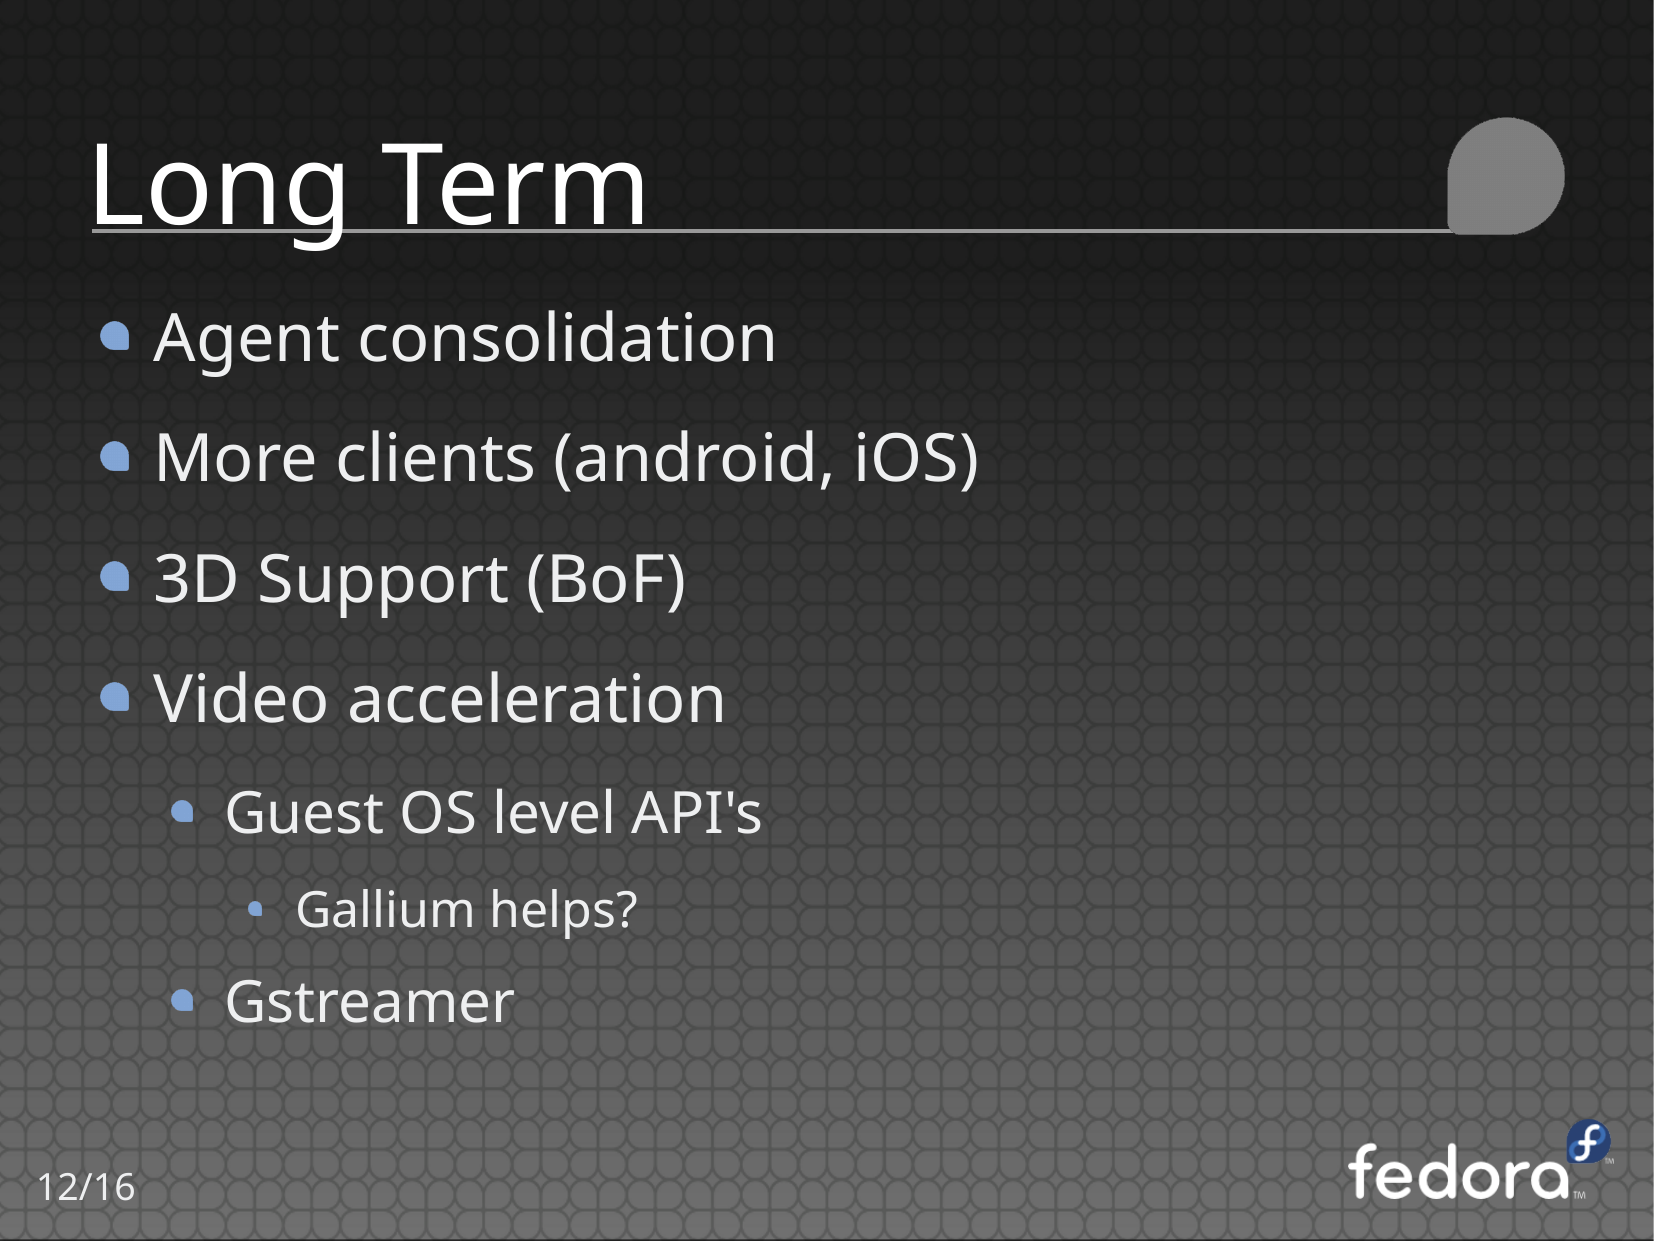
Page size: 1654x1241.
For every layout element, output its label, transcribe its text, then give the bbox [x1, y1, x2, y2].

list Agent consolidation More clients (android, iOS) 3D Support (BoF) Video acceleration Guest OS level API's Gallium helps? Gstreamer [82, 290, 1571, 1094]
title Long Term [86, 112, 1576, 249]
picture [0, 0, 1654, 1241]
